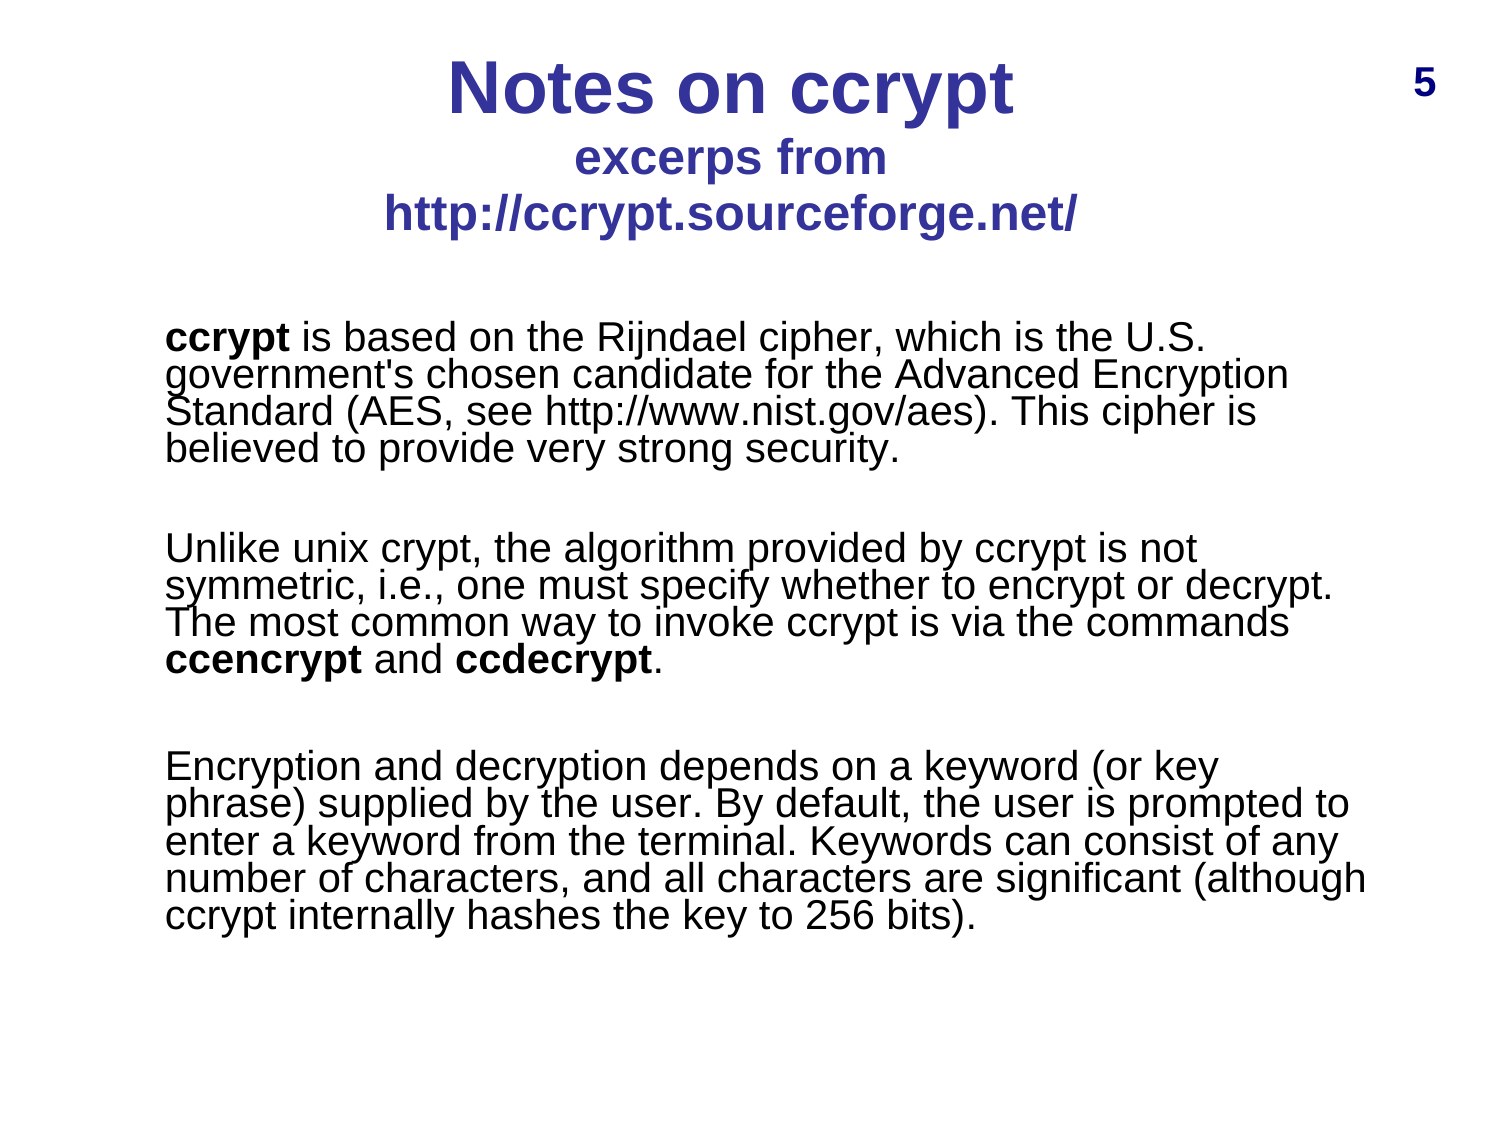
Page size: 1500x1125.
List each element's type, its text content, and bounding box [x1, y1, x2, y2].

text_box Encryption and decryption depends on a keyword (or key phrase) supplied by the user. By default, the user is prompted to enter a keyword from the terminal. Keywords can consist of any number of characters, and all characters are significant (although ccrypt internally hashes the key to 256 bits). [75, 743, 1388, 954]
title Notes on ccrypt excerps from http://ccrypt.sourceforge.net/ [150, 37, 1313, 249]
text_box ccrypt is based on the Rijndael cipher, which is the U.S. government's chosen candidate for the Advanced Encryption Standard (AES, see http://www.nist.gov/aes). This cipher is believed to provide very strong security. [75, 314, 1426, 488]
text_box Unlike unix crypt, the algorithm provided by ccrypt is not symmetric, i.e., one must specify whether to encrypt or decrypt. The most common way to invoke ccrypt is via the commands ccencrypt and ccdecrypt. [75, 525, 1351, 699]
text_box 5 [1387, 47, 1463, 113]
